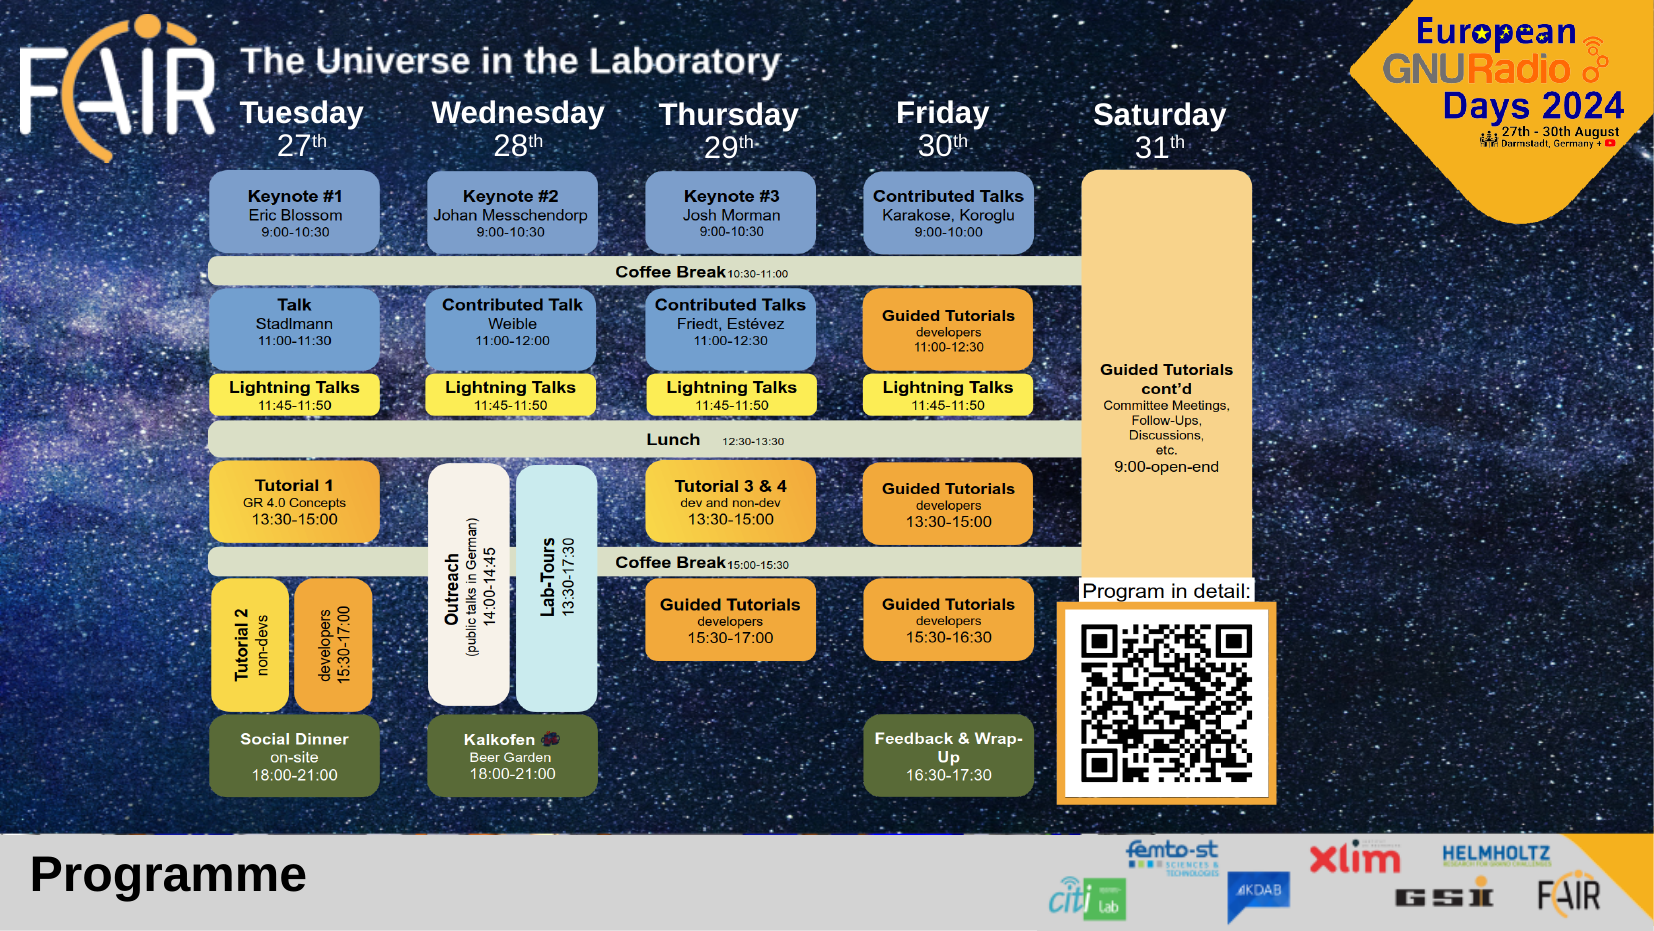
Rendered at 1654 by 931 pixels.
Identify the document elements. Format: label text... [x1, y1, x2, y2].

text_box Friday 30th [859, 97, 1027, 181]
text_box Tuesday 27th [218, 97, 386, 181]
text_box Wednesday 28th [409, 95, 628, 183]
text_box Thursday 29th [637, 98, 821, 183]
text_box Saturday 31th [1069, 99, 1251, 183]
title Programme [29, 832, 1518, 917]
picture [0, 0, 1654, 931]
